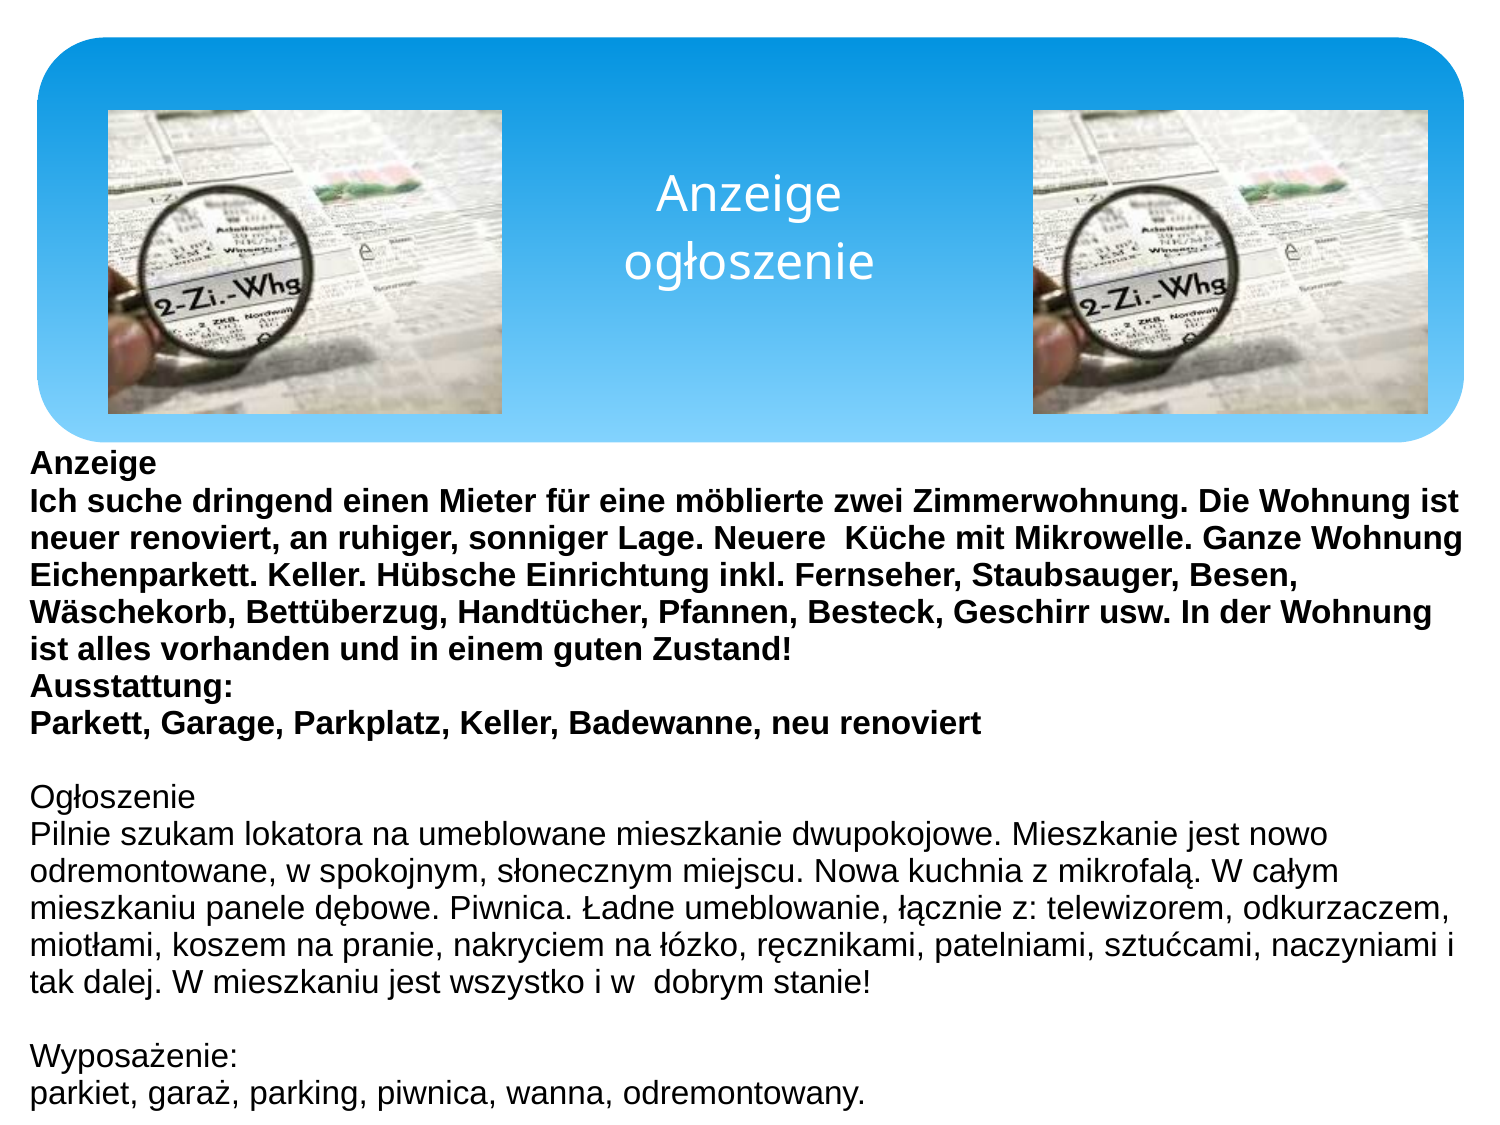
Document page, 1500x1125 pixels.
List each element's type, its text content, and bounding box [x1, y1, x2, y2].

picture [1033, 110, 1428, 414]
picture [108, 110, 502, 414]
title Anzeige ogłoszenie [75, 36, 1425, 281]
subtitle Anzeige Ich suche dringend einen Mieter für eine möblierte zwei Zimmerwohnung. Die Wohnung ist neuer renoviert, an ruhiger, sonniger Lage. Neuere Küche mit Mikrowelle. Ganze Wohnung Eichenparkett. Keller. Hübsche Einrichtung inkl. Fernseher, Staubsauger, Besen, Wäschekorb, Bettüberzug, Handtücher, Pfannen, Besteck, Geschirr usw. In der Wohnung ist alles vorhanden und in einem guten Zustand! Ausstattung: Parkett, Garage, Parkplatz, Keller, Badewanne, neu renoviert Ogłoszenie Pilnie szukam lokatora na umeblowane mieszkanie dwupokojowe. Mieszkanie jest nowo odremontowane, w spokojnym, słonecznym miejscu. Nowa kuchnia z mikrofalą. W całym mieszkaniu panele dębowe. Piwnica. Ładne umeblowanie, łącznie z: telewizorem, odkurzaczem, miotłami, koszem na pranie, nakryciem na łózko, ręcznikami, patelniami, sztućcami, naczyniami i tak dalej. W mieszkaniu jest wszystko i w dobrym stanie! Wyposażenie: parkiet, garaż, parking, piwnica, wanna, odremontowany. [29, 438, 1477, 1118]
